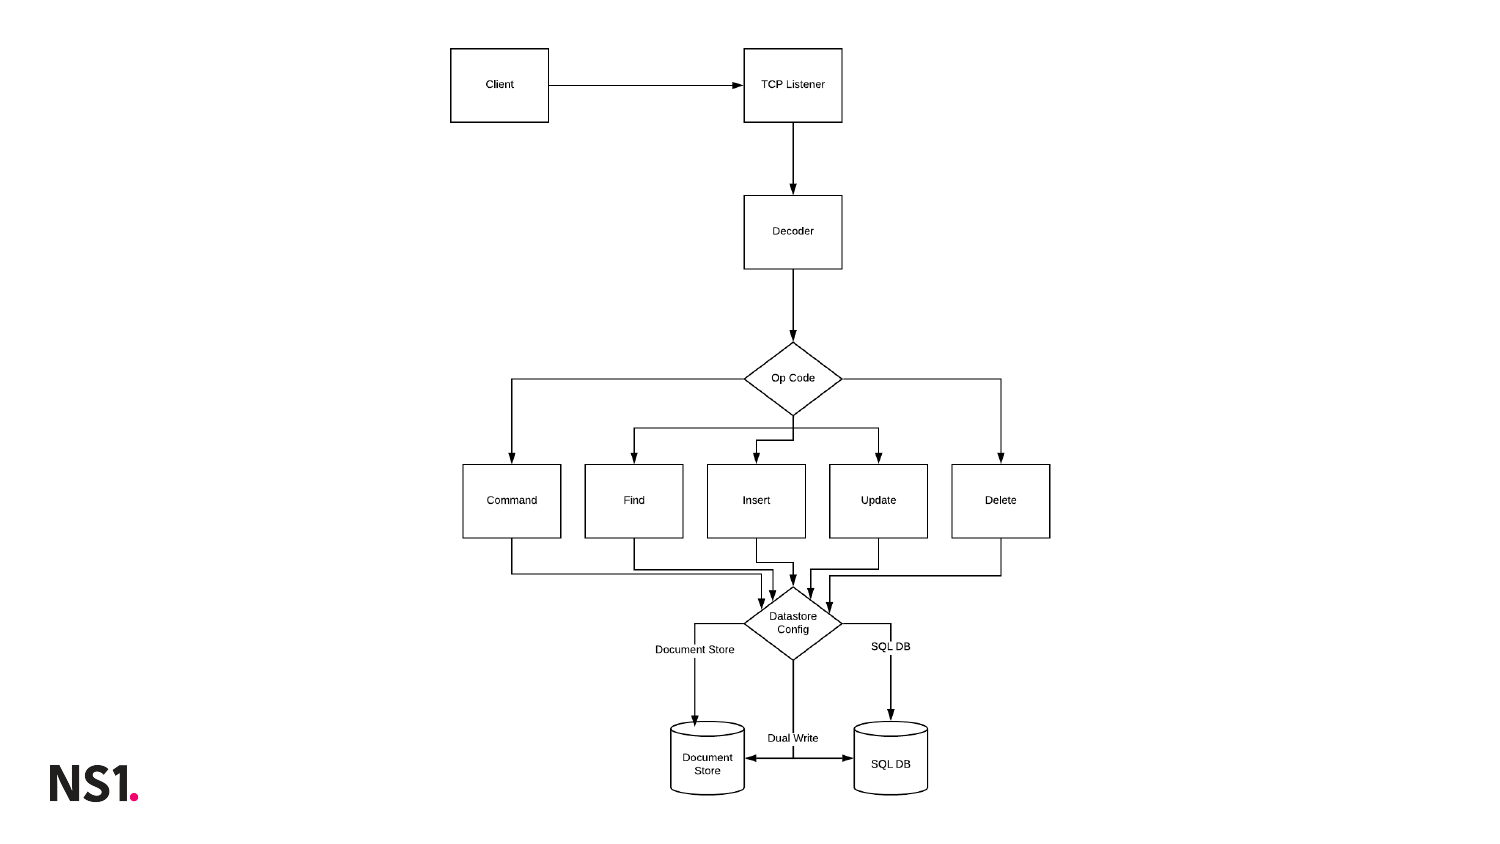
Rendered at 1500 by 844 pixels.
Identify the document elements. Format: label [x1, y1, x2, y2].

picture [46, 761, 140, 805]
picture [426, 24, 1074, 819]
